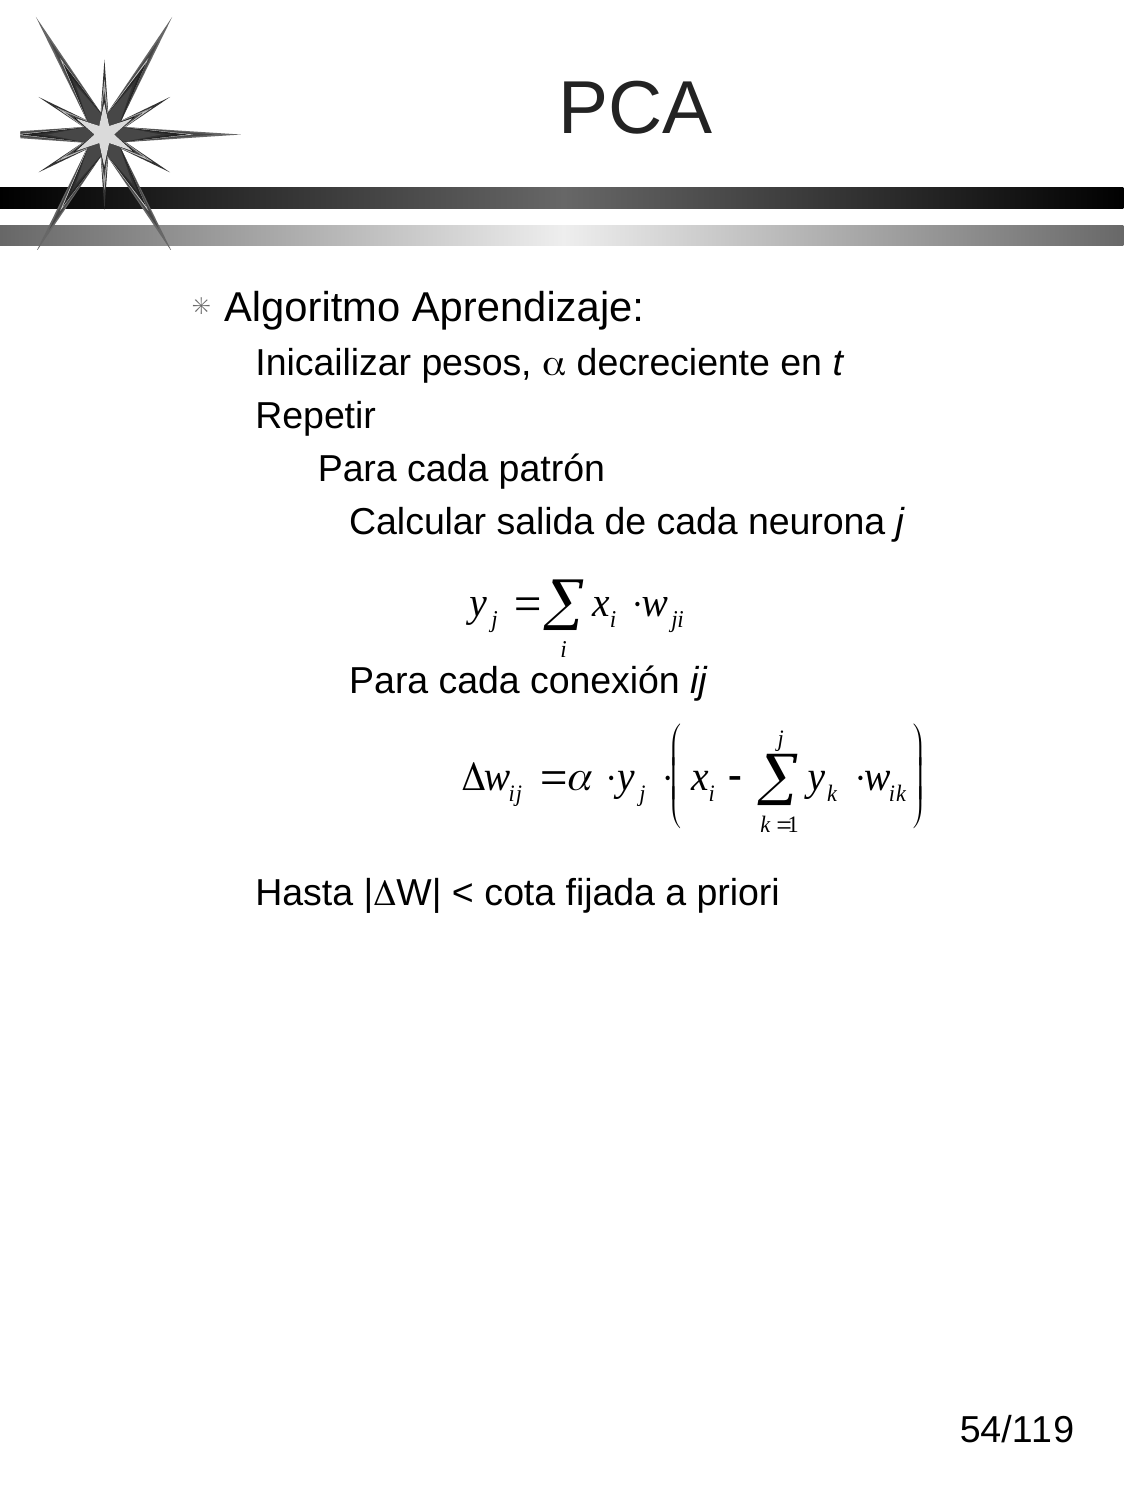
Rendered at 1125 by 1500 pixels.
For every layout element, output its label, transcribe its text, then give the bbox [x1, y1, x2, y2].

title PCA [174, 3, 1097, 210]
chart [454, 714, 1057, 865]
list Algoritmo Aprendizaje: Inicailizar pesos,  decreciente en t Repetir Para cada patrón Calcular salida de cada neurona j Para cada conexión ij Hasta |W| < cota fijada a priori [37, 275, 1075, 1465]
chart [460, 571, 847, 664]
